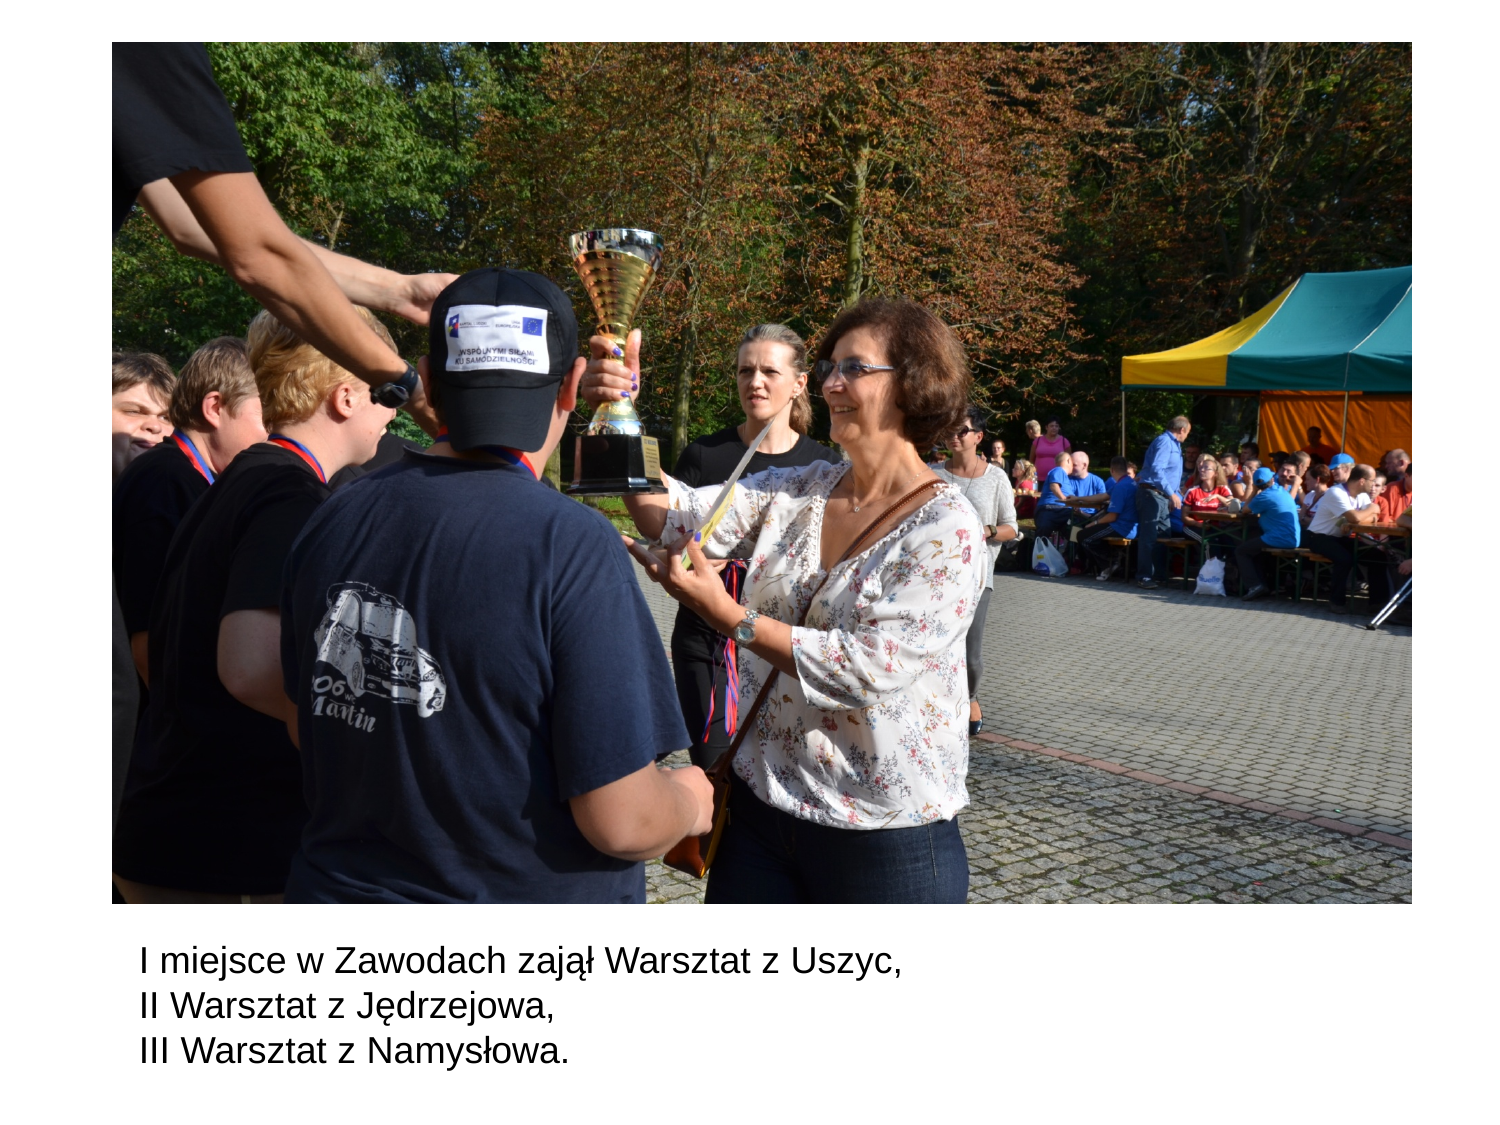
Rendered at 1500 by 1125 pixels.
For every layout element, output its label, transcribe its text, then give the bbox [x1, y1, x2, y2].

picture [112, 42, 1412, 904]
text_box I miejsce w Zawodach zajął Warsztat z Uszyc, II Warsztat z Jędrzejowa, III Warsztat z Namysłowa. [123, 928, 1069, 1079]
